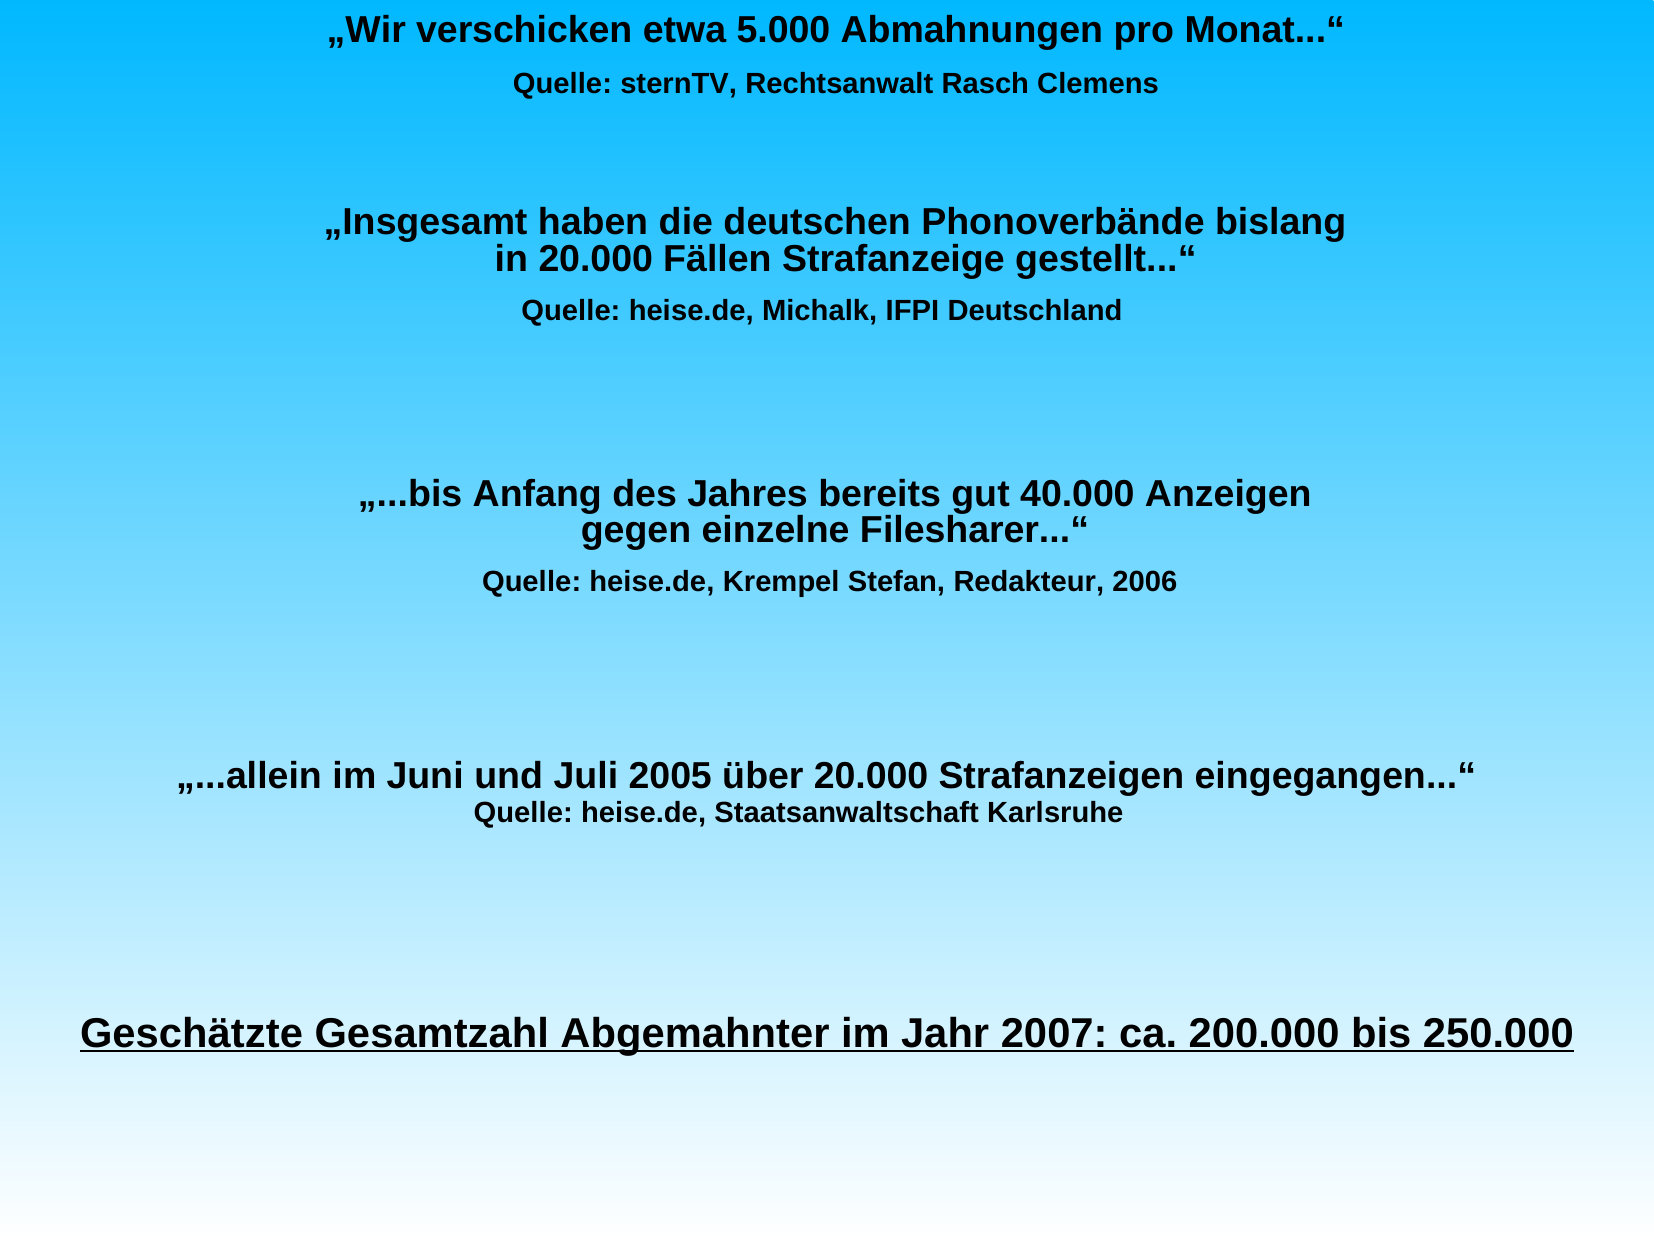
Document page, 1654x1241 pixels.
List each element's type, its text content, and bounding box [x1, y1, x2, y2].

text_box „...allein im Juni und Juli 2005 über 20.000 Strafanzeigen eingegangen...“ [134, 745, 1519, 816]
text_box Quelle: heise.de, Michalk, IFPI Deutschland [500, 283, 1170, 345]
text_box „Insgesamt haben die deutschen Phonoverbände bislang in 20.000 Fällen Strafanzeige gestellt...“ [302, 192, 1368, 306]
text_box Quelle: heise.de, Staatsanwaltschaft Karlsruhe [453, 785, 1201, 847]
text_box „Wir verschicken etwa 5.000 Abmahnungen pro Monat...“ [305, 0, 1365, 70]
text_box Geschätzte Gesamtzahl Abgemahnter im Jahr 2007: ca. 200.000 bis 250.000 [65, 1007, 1588, 1070]
text_box Quelle: sternTV, Rechtsanwalt Rasch Clemens [492, 57, 1179, 119]
text_box Quelle: heise.de, Krempel Stefan, Redakteur, 2006 [461, 555, 1209, 616]
text_box „...bis Anfang des Jahres bereits gut 40.000 Anzeigen gegen einzelne Filesharer...“ [302, 464, 1368, 578]
